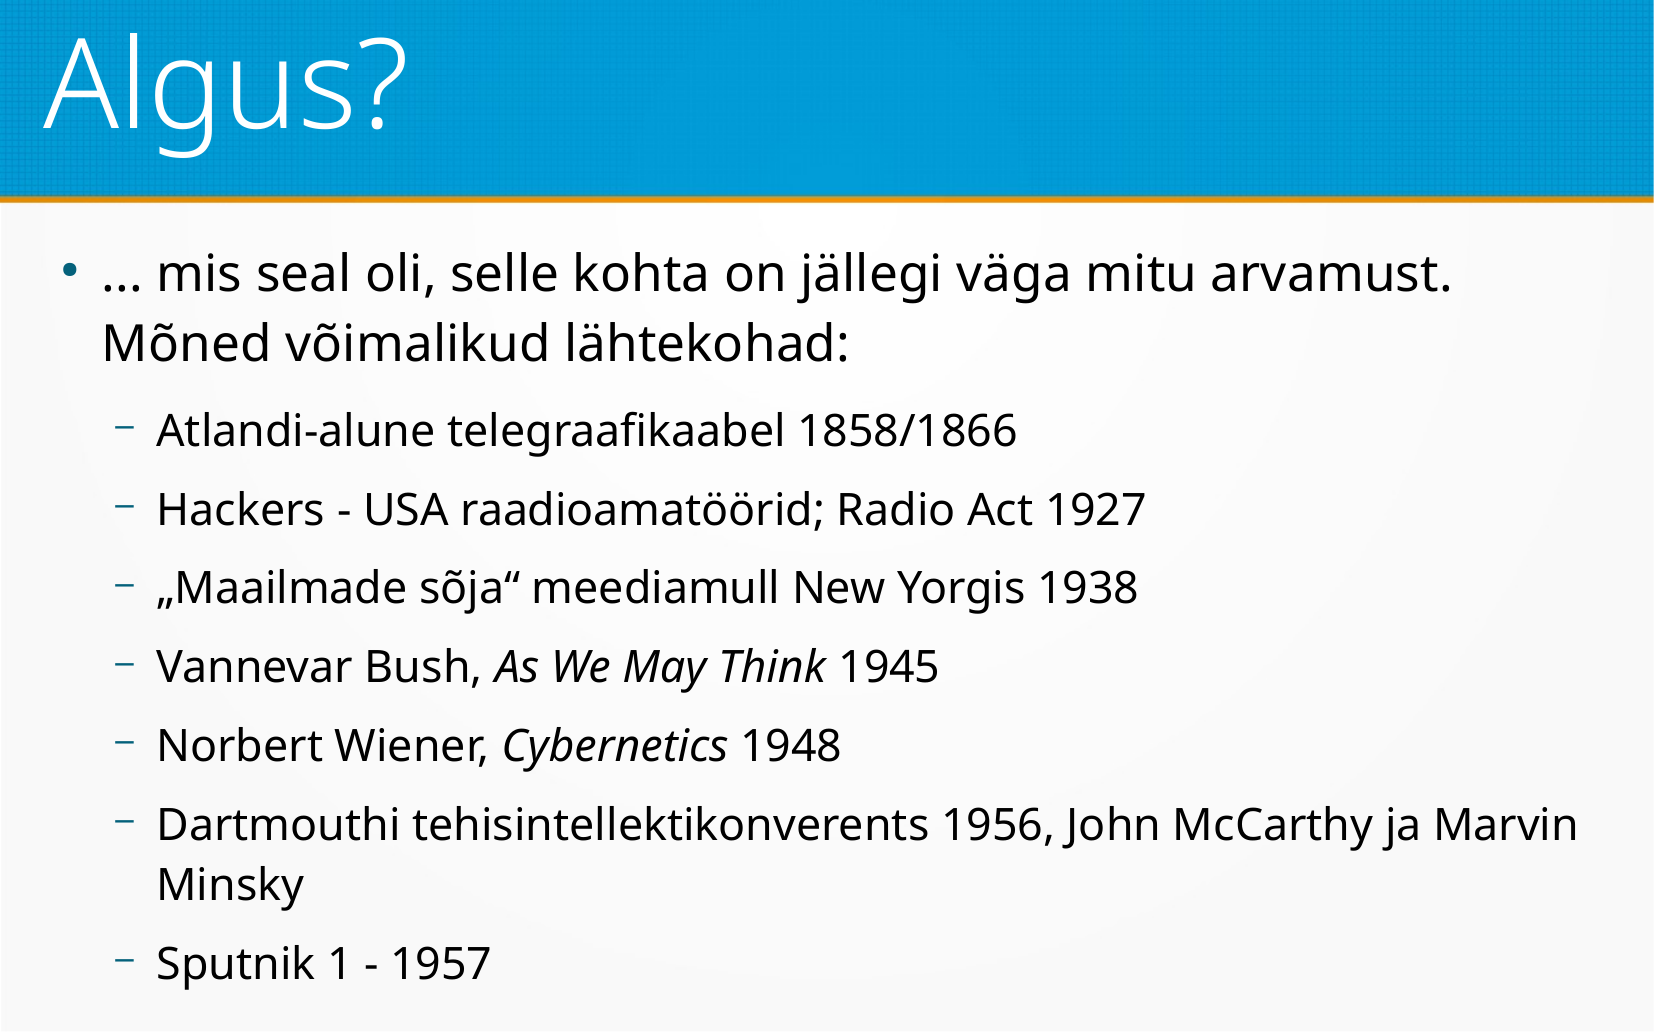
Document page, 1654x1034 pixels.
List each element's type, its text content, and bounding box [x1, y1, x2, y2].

list ... mis seal oli, selle kohta on jällegi väga mitu arvamust. Mõned võimalikud lähtekohad: Atlandi-alune telegraafikaabel 1858/1866 Hackers - USA raadioamatöörid; Radio Act 1927 „Maailmade sõja“ meediamull New Yorgis 1938 Vannevar Bush, As We May Think 1945 Norbert Wiener, Cybernetics 1948 Dartmouthi tehisintellektikonverents 1956, John McCarthy ja Marvin Minsky Sputnik 1 - 1957 [47, 236, 1607, 1002]
picture [0, 195, 1654, 1034]
title Algus? [43, 0, 1619, 166]
